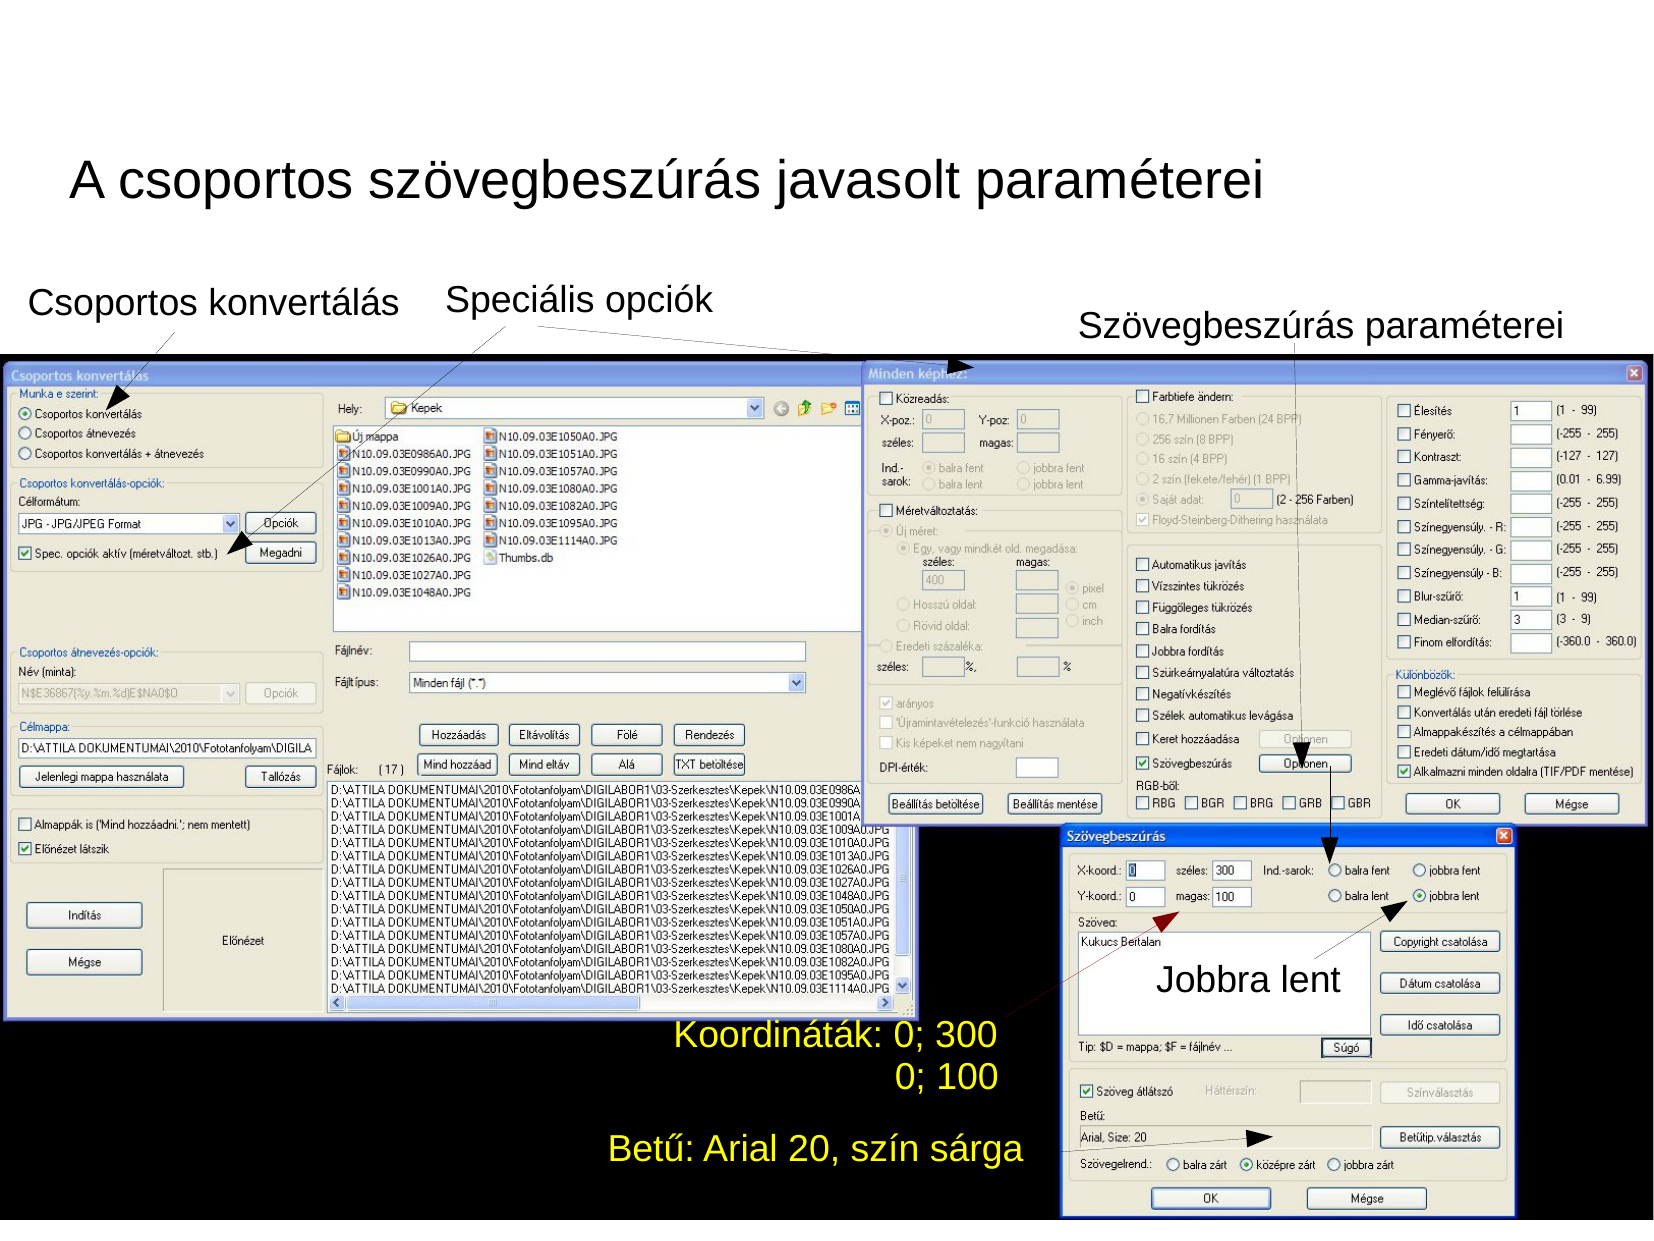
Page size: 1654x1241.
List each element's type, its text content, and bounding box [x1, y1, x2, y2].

text_box Csoportos konvertálás [12, 274, 415, 347]
text_box Betű: Arial 20, szín sárga [592, 1119, 1039, 1177]
text_box Koordináták: 0; 300 0; 100 [658, 1006, 1014, 1106]
text_box A csoportos szövegbeszúrás javasolt paraméterei [55, 142, 1282, 218]
text_box Speciális opciók [430, 271, 729, 328]
text_box Szövegbeszúrás paraméterei [1063, 297, 1580, 355]
picture [0, 354, 1654, 1220]
text_box Jobbra lent [1141, 951, 1356, 1009]
